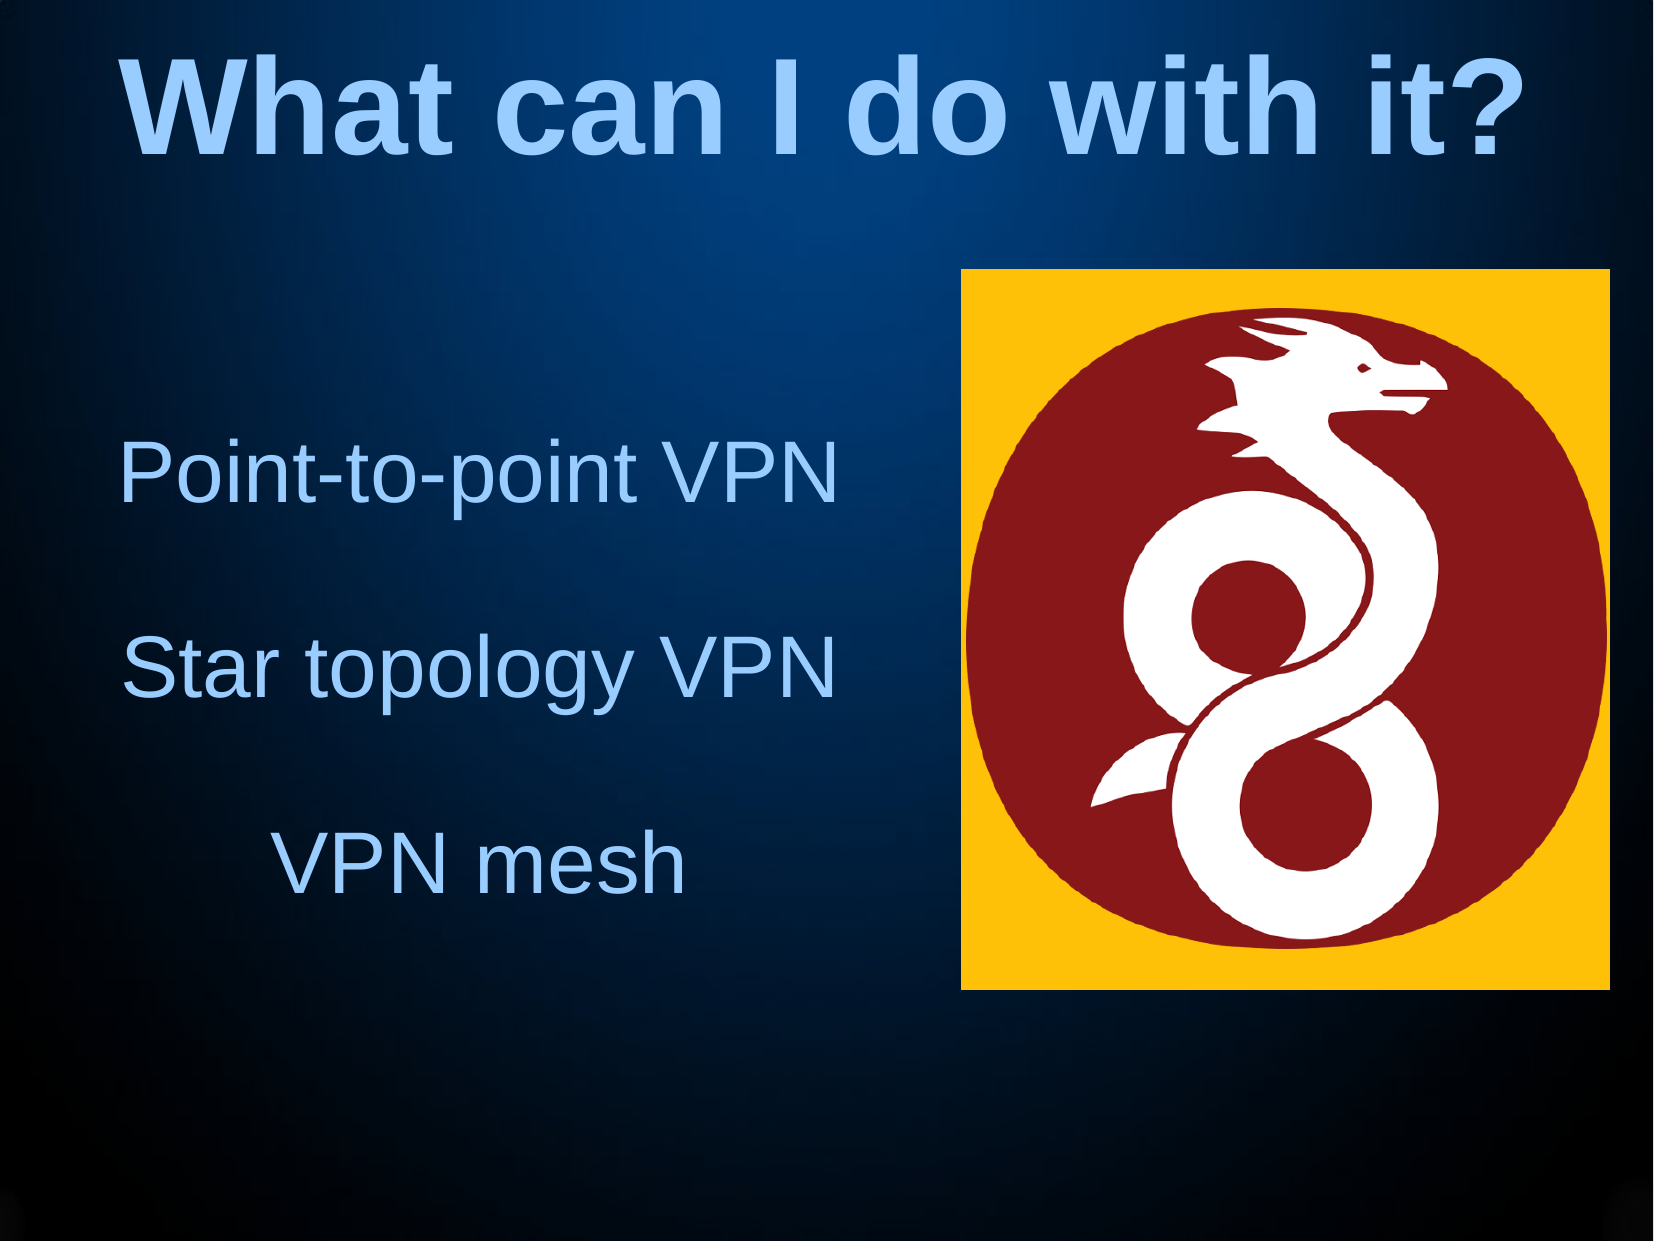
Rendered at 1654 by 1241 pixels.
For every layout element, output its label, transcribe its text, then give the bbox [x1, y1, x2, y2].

picture [0, 0, 1654, 1241]
title What can I do with it? [0, 2, 1651, 211]
title Point-to-point VPN Star topology VPN VPN mesh [60, 232, 901, 1201]
